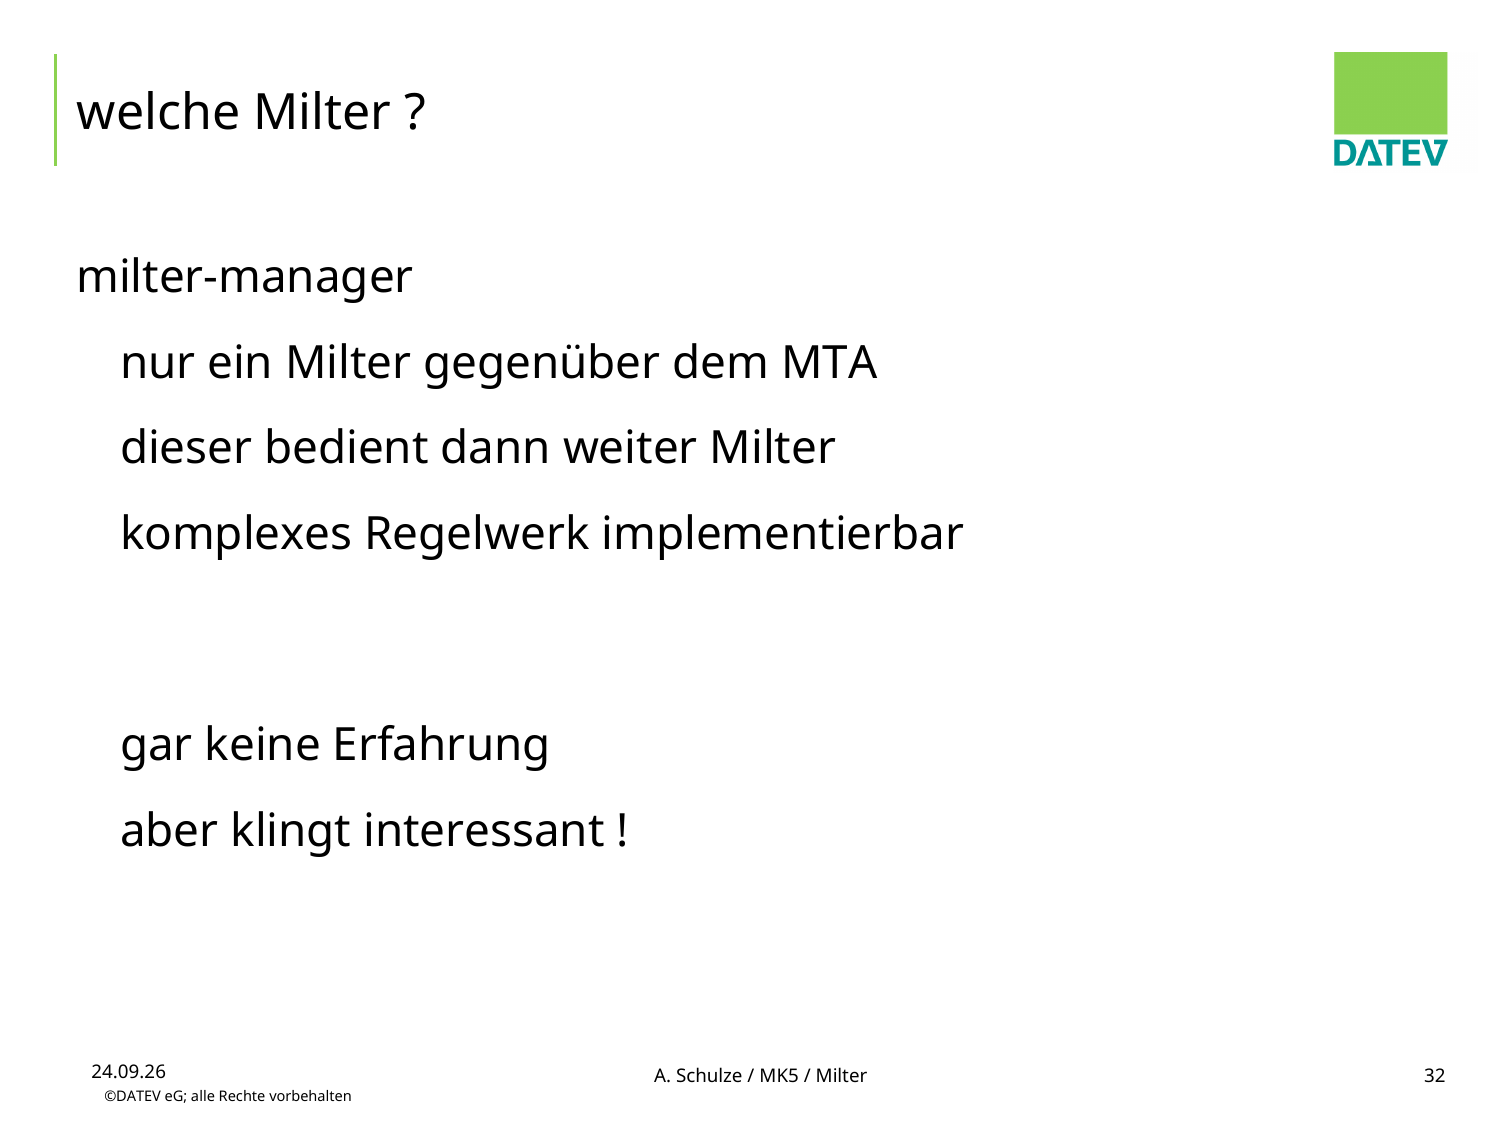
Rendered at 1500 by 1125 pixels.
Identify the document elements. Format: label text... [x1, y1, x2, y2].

title welche Milter ? [76, 46, 1235, 174]
list milter-manager nur ein Milter gegenüber dem MTA dieser bedient dann weiter Milter komplexes Regelwerk implementierbar gar keine Erfahrung aber klingt interessant ! [76, 243, 1447, 1026]
picture [1333, 52, 1478, 173]
